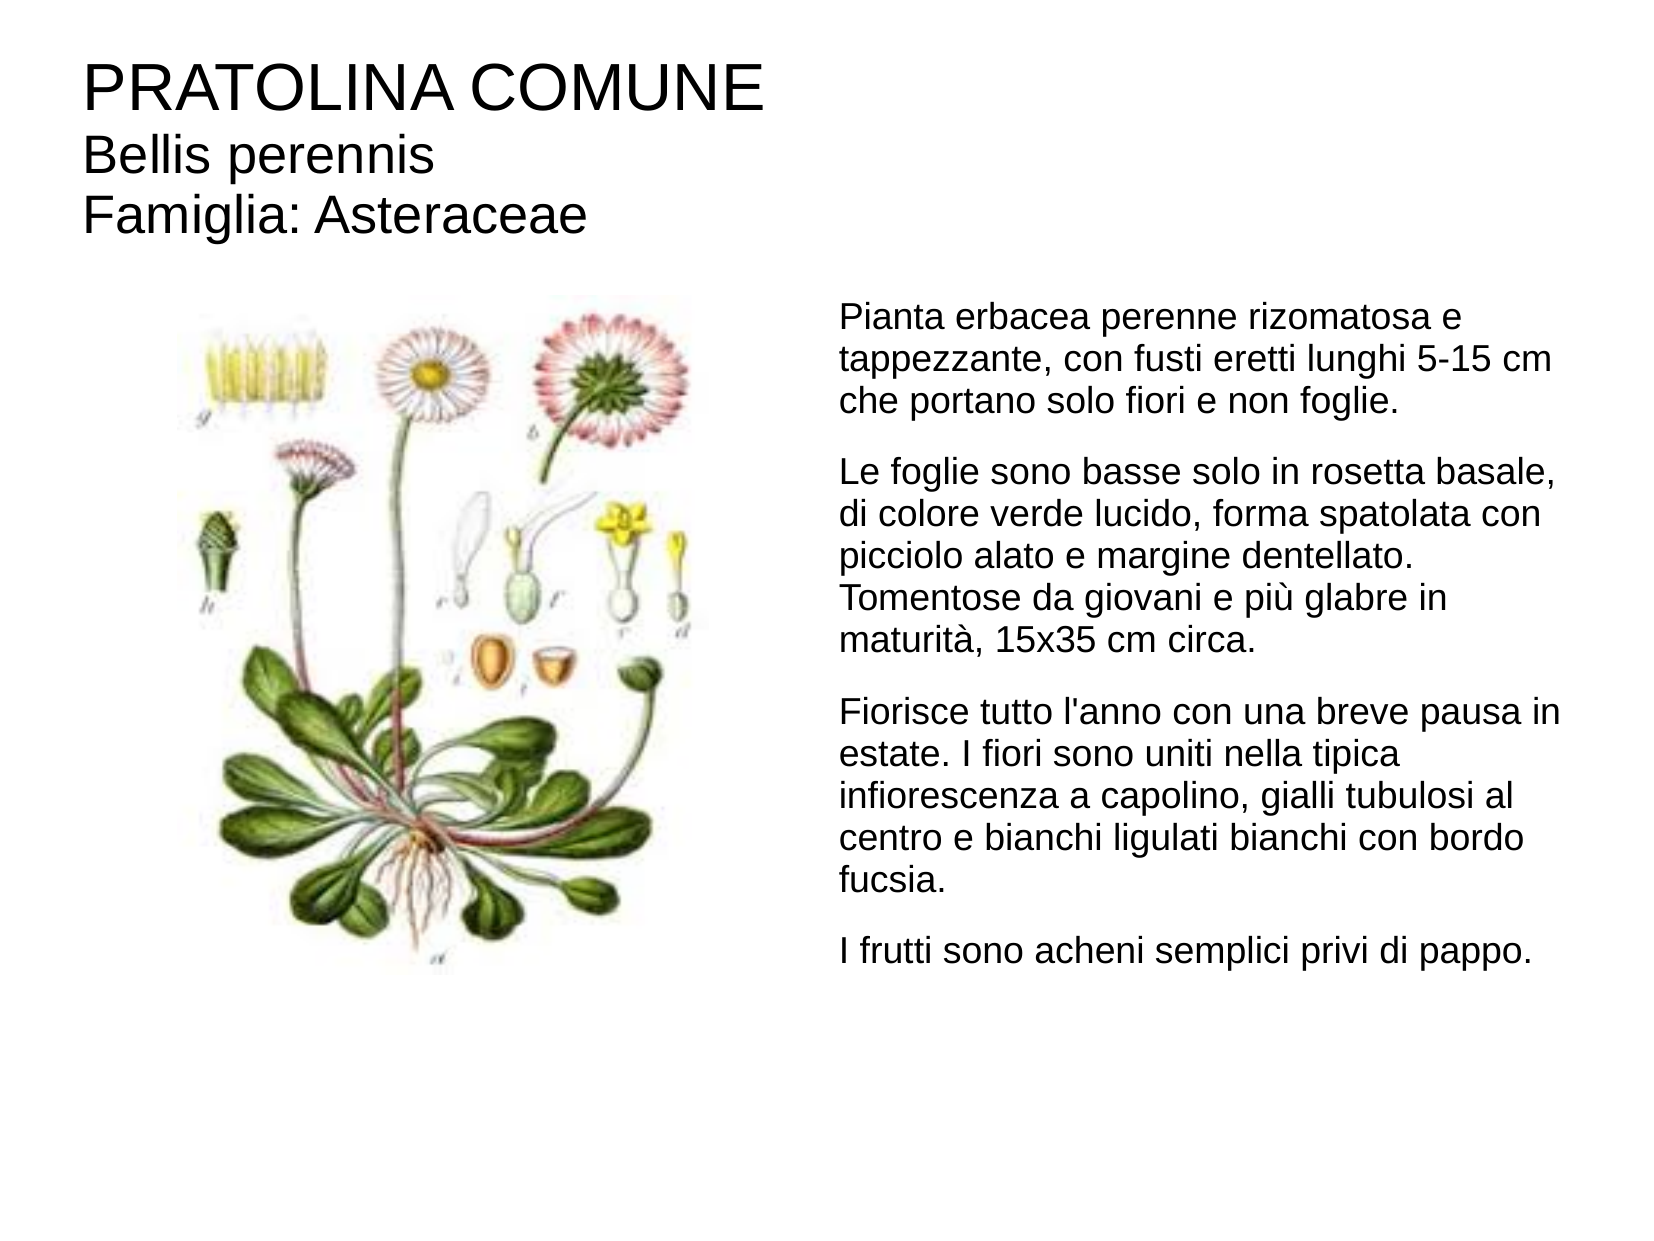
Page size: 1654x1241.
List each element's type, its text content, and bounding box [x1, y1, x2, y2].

list Pianta erbacea perenne rizomatosa e tappezzante, con fusti eretti lunghi 5-15 cm che portano solo fiori e non foglie. Le foglie sono basse solo in rosetta basale, di colore verde lucido, forma spatolata con picciolo alato e margine dentellato. Tomentose da giovani e più glabre in maturità, 15x35 cm circa. Fiorisce tutto l'anno con una breve pausa in estate. I fiori sono uniti nella tipica infiorescenza a capolino, gialli tubulosi al centro e bianchi ligulati bianchi con bordo fucsia. I frutti sono acheni semplici privi di pappo. [838, 295, 1565, 1241]
title PRATOLINA COMUNE Bellis perennis Famiglia: Asteraceae [82, 49, 1571, 274]
picture [177, 295, 709, 975]
